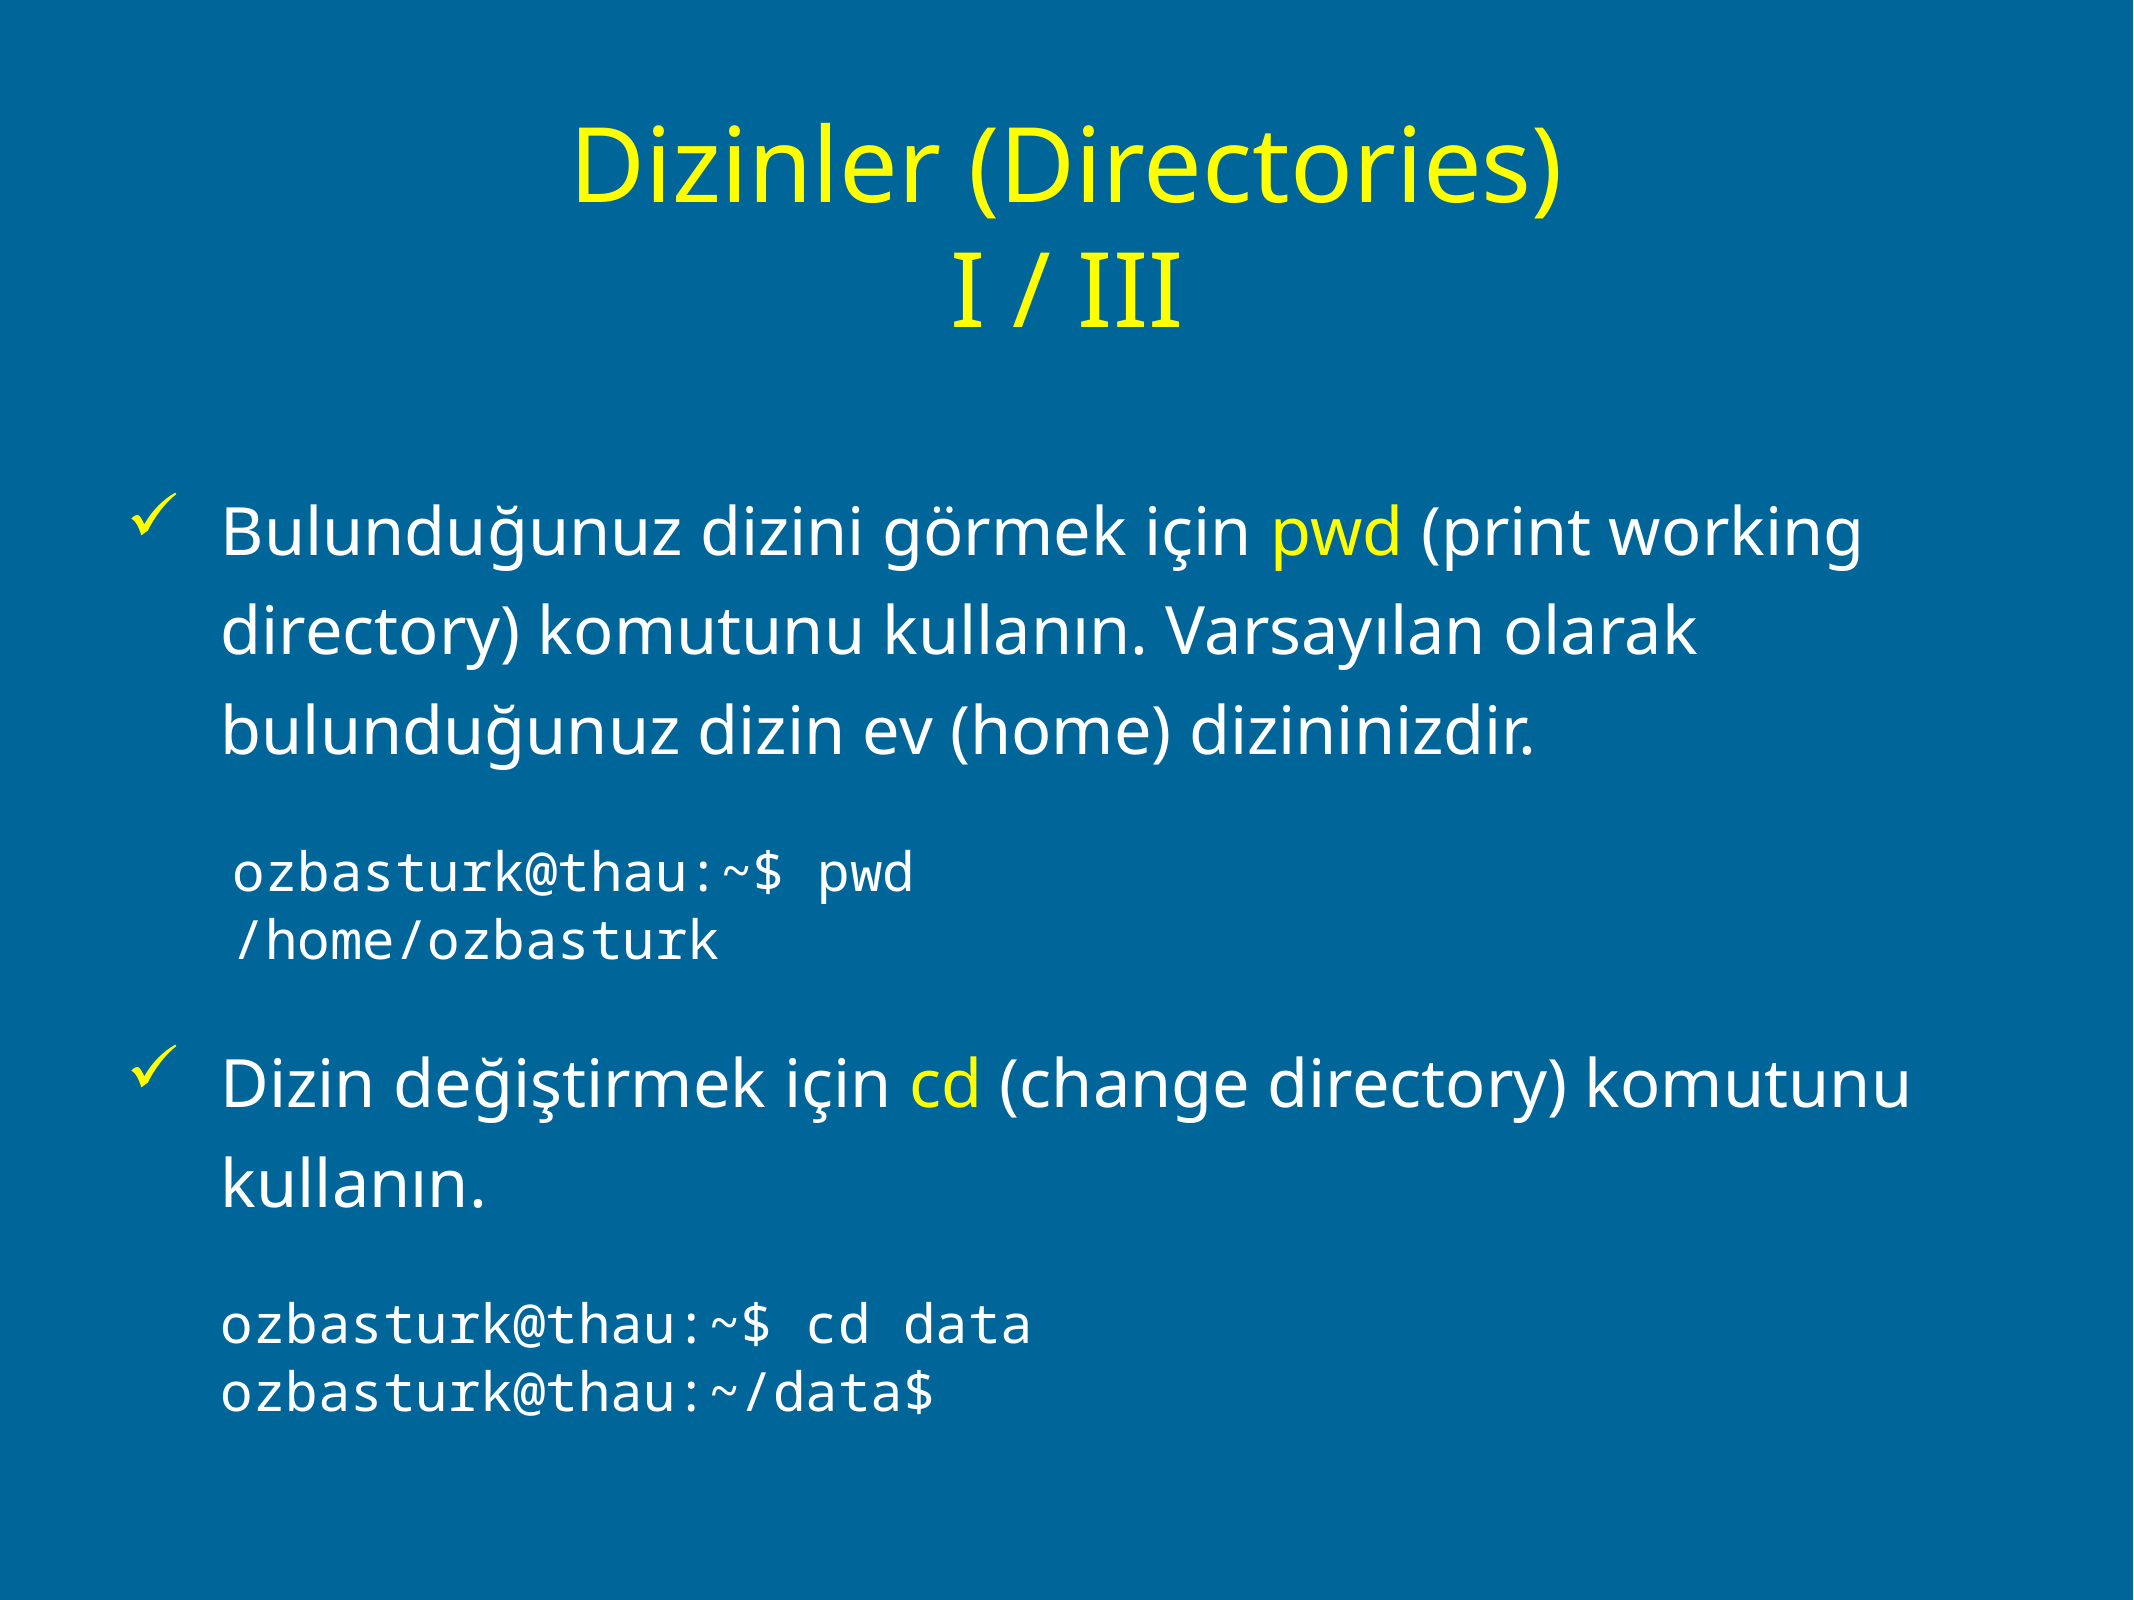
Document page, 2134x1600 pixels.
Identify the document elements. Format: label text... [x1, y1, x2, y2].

title Dizinler (Directories) I / III [208, 41, 1925, 353]
list Bulunduğunuz dizini görmek için pwd (print working directory) komutunu kullanın. Varsayılan olarak bulunduğunuz dizin ev (home) dizininizdir. ozbasturk@thau:~$ pwd /home/ozbasturk Dizin değiştirmek için cd (change directory) komutunu kullanın. ozbasturk@thau:~$ cd data ozbasturk@thau:~/data$ [75, 353, 2101, 1538]
